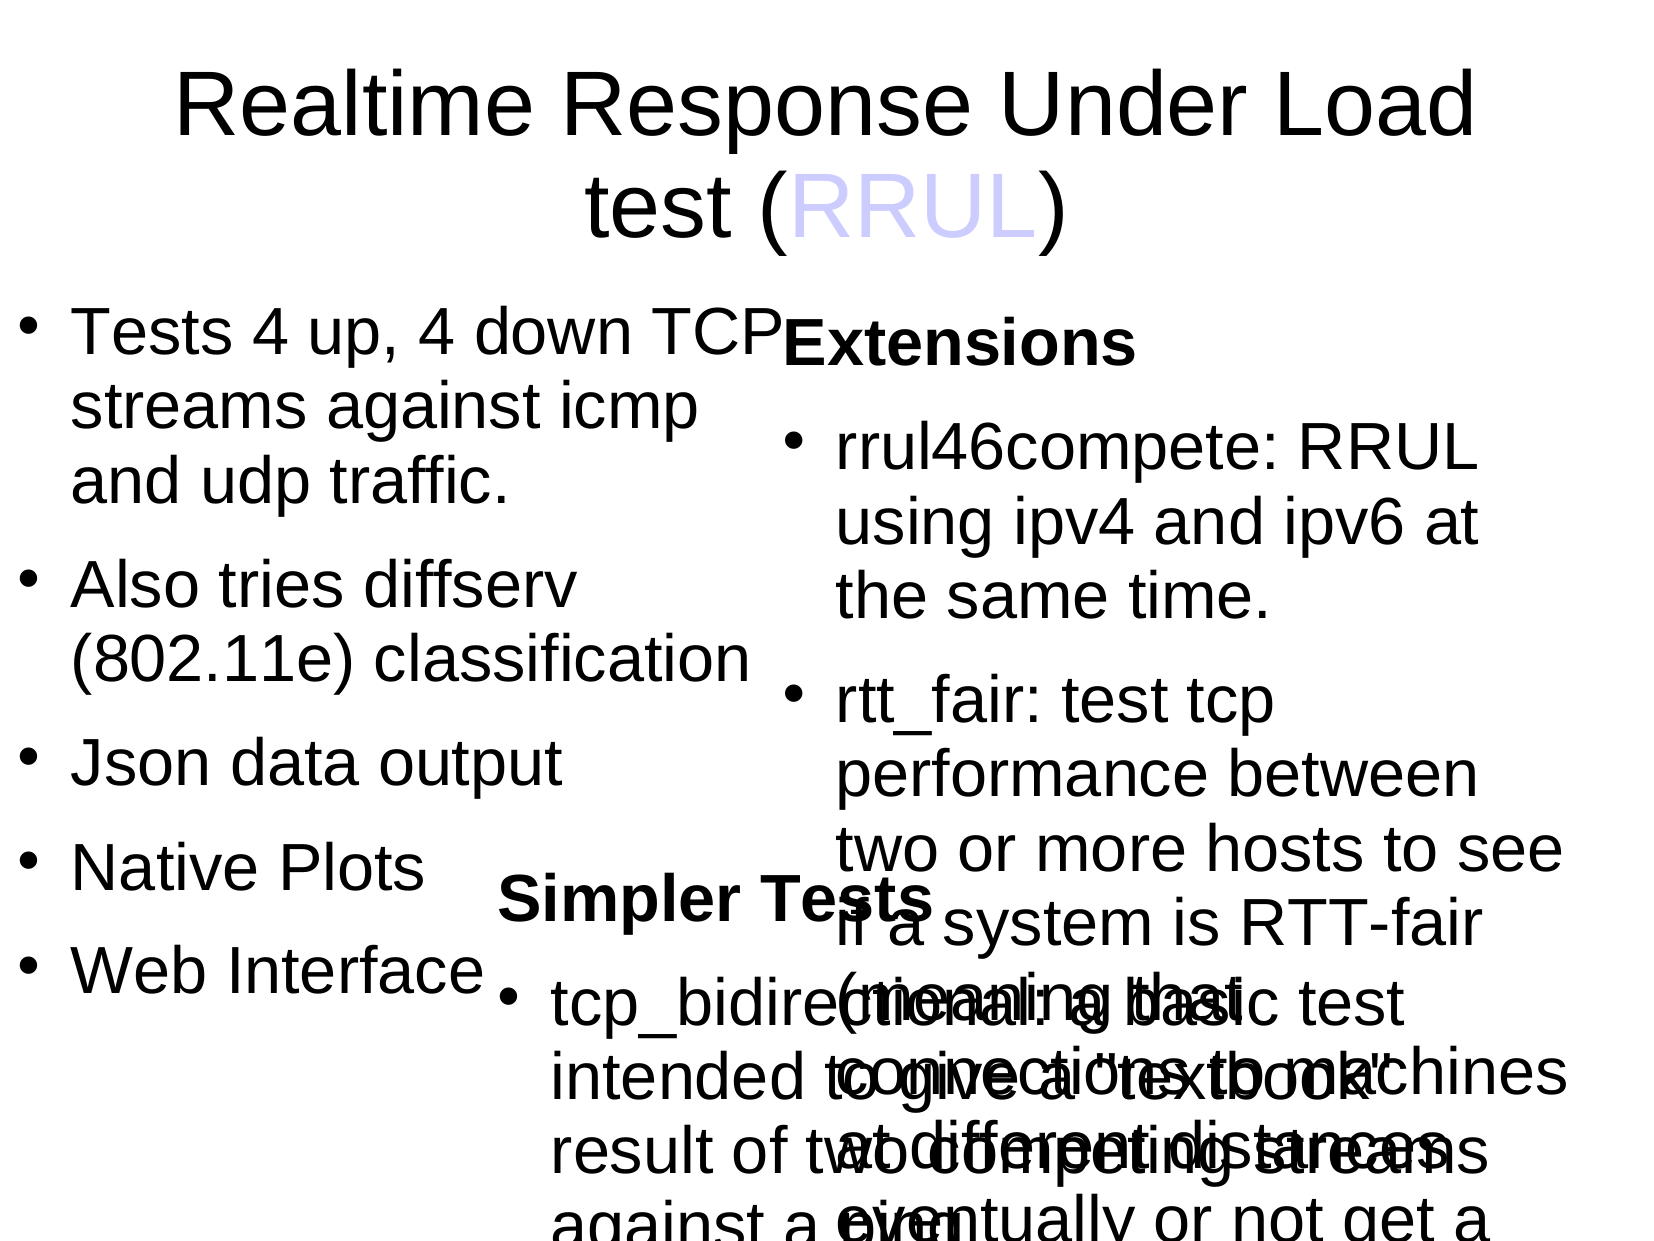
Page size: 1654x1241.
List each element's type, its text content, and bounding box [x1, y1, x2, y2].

text_box Extensions rrul46compete: RRUL using ipv4 and ipv6 at the same time. rtt_fair: test tcp performance between two or more hosts to see if a system is RTT-fair (meaning that connections to machines at different distances eventually or not get a fair share of the bandwidth) reno_cubic_westwood_lp: test performance of different TCPs [765, 301, 1591, 1050]
list Tests 4 up, 4 down TCP streams against icmp and udp traffic. Also tries diffserv (802.11e) classification Json data output Native Plots Web Interface [0, 290, 793, 1241]
text_box Simpler Tests tcp_bidirectional: a basic test intended to give a "textbook" result of two competing streams against a ping tcp_upload: multiple tcp uploads against ping tcp_download: multiple tcp downloads against ping [479, 856, 1515, 1241]
title Realtime Response Under Load test (RRUL) [82, 47, 1571, 259]
